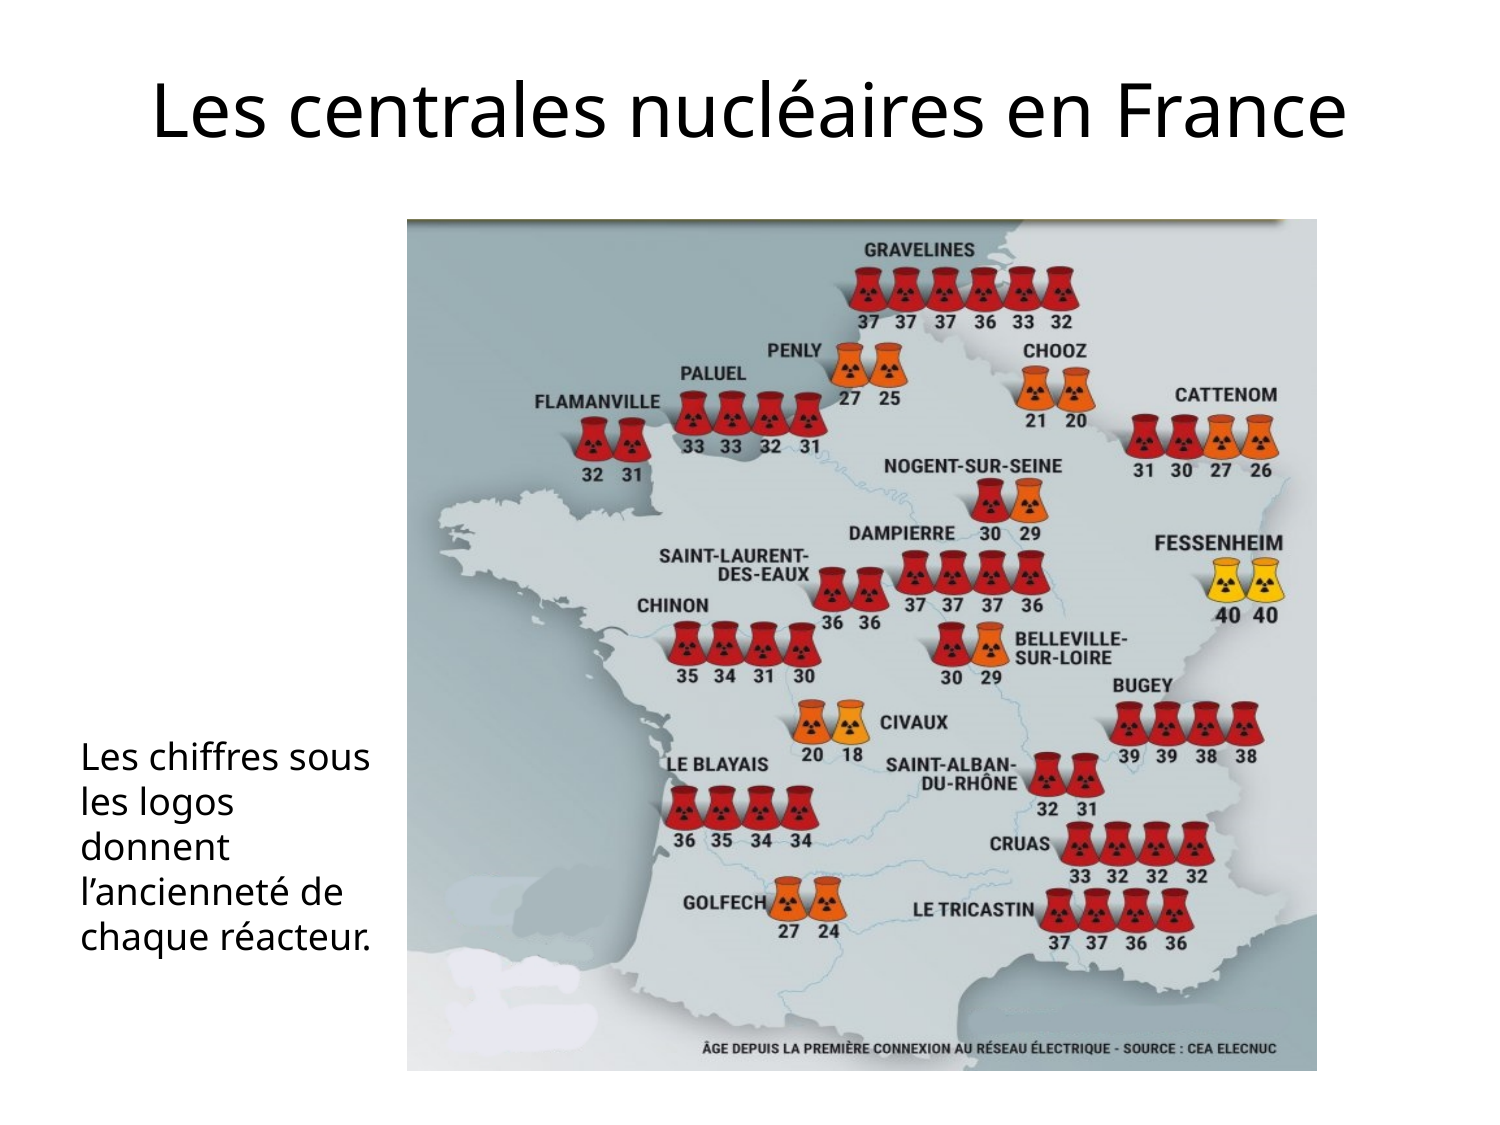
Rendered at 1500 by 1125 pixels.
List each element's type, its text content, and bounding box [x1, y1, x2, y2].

picture [407, 219, 1317, 1071]
text_box Les centrales nucléaires en France [53, 54, 1447, 170]
text_box Les chiffres sous les logos donnent l’ancienneté de chaque réacteur. [64, 725, 408, 1011]
